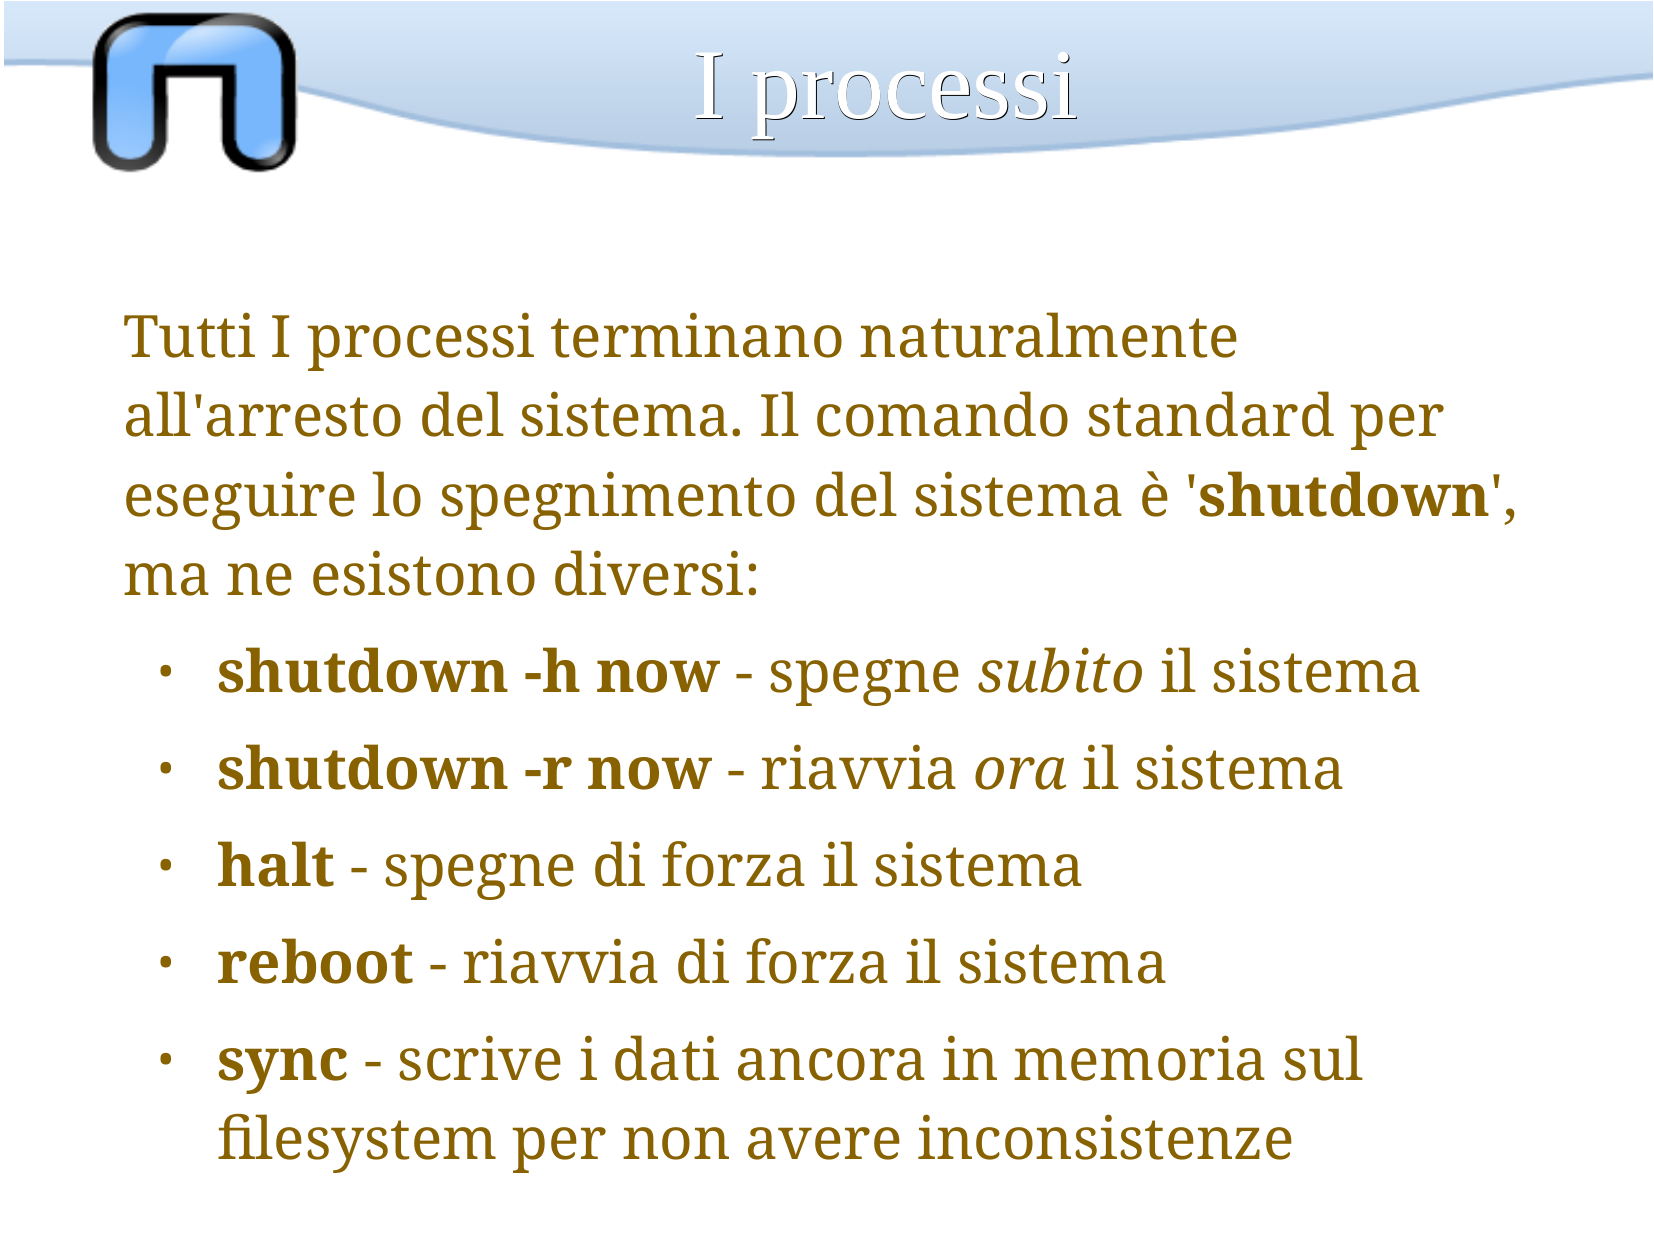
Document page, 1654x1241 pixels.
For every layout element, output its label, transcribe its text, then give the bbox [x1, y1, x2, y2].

picture [0, 0, 1654, 1241]
list Tutti I processi terminano naturalmente all'arresto del sistema. Il comando standard per eseguire lo spegnimento del sistema è 'shutdown', ma ne esistono diversi: shutdown -h now - spegne subito il sistema shutdown -r now - riavvia ora il sistema halt - spegne di forza il sistema reboot - riavvia di forza il sistema sync - scrive i dati ancora in memoria sul filesystem per non avere inconsistenze [123, 295, 1536, 1139]
text_box I processi [531, 29, 1241, 266]
